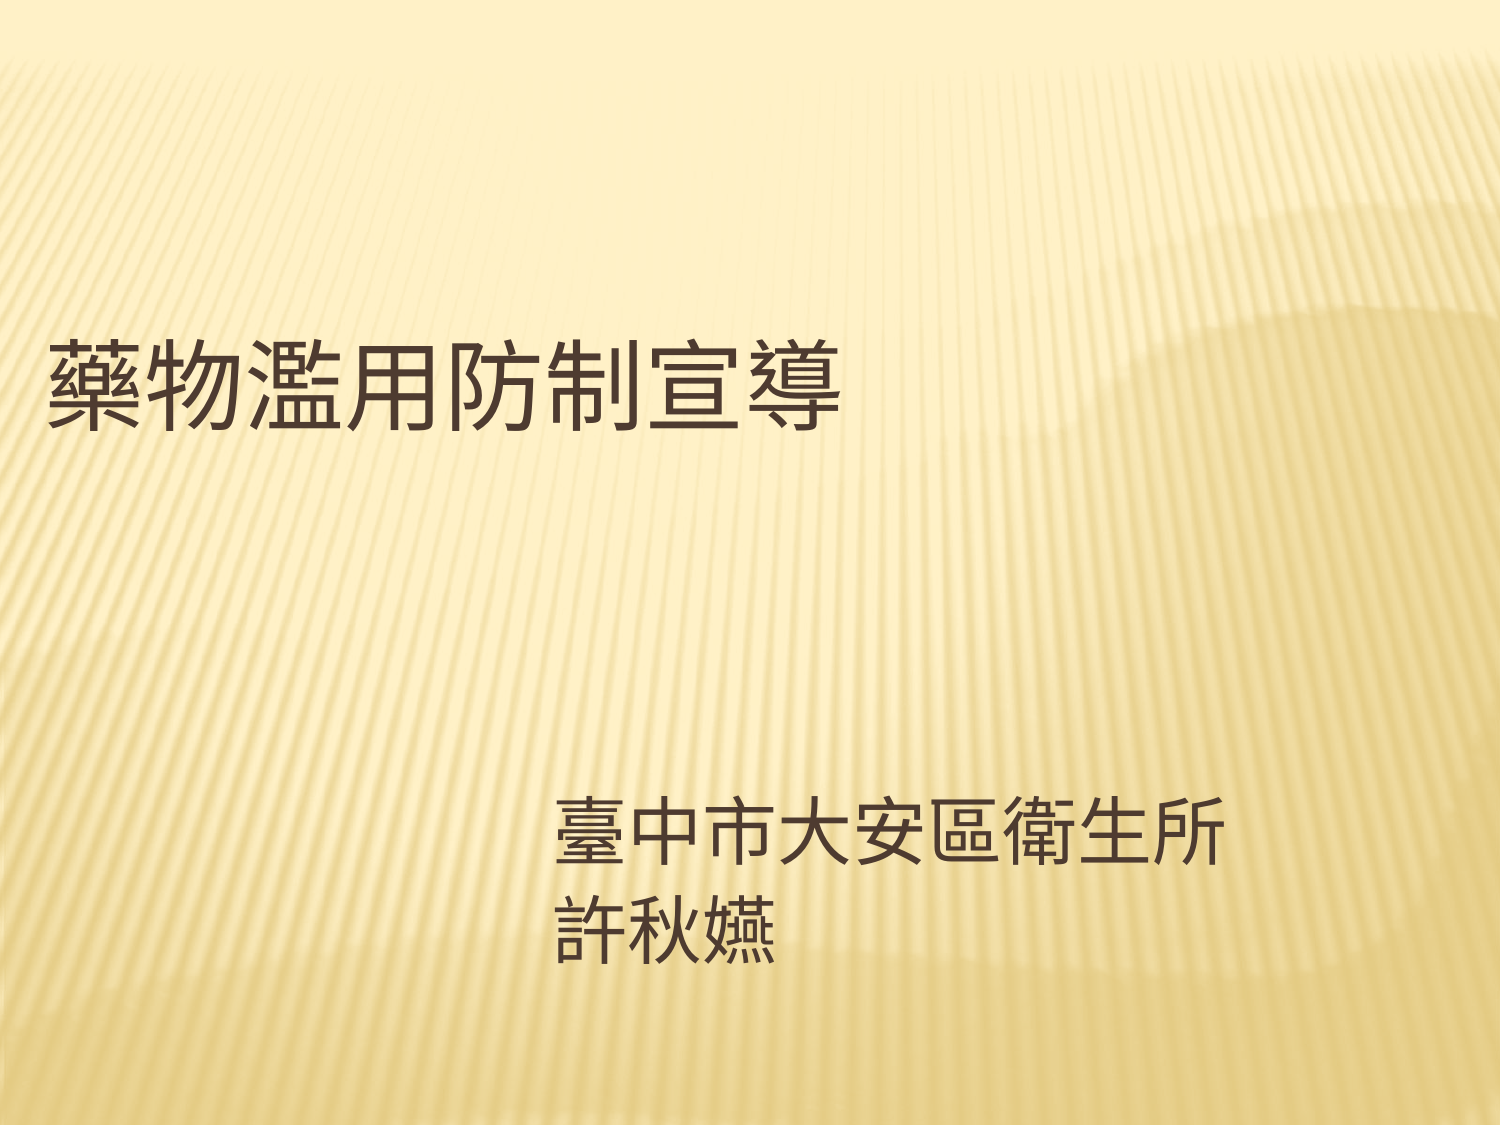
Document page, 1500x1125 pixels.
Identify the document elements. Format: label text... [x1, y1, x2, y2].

list 臺中市大安區衛生所 許秋嬿 [50, 786, 1476, 998]
title 藥物濫用防制宣導 [29, 314, 1455, 452]
